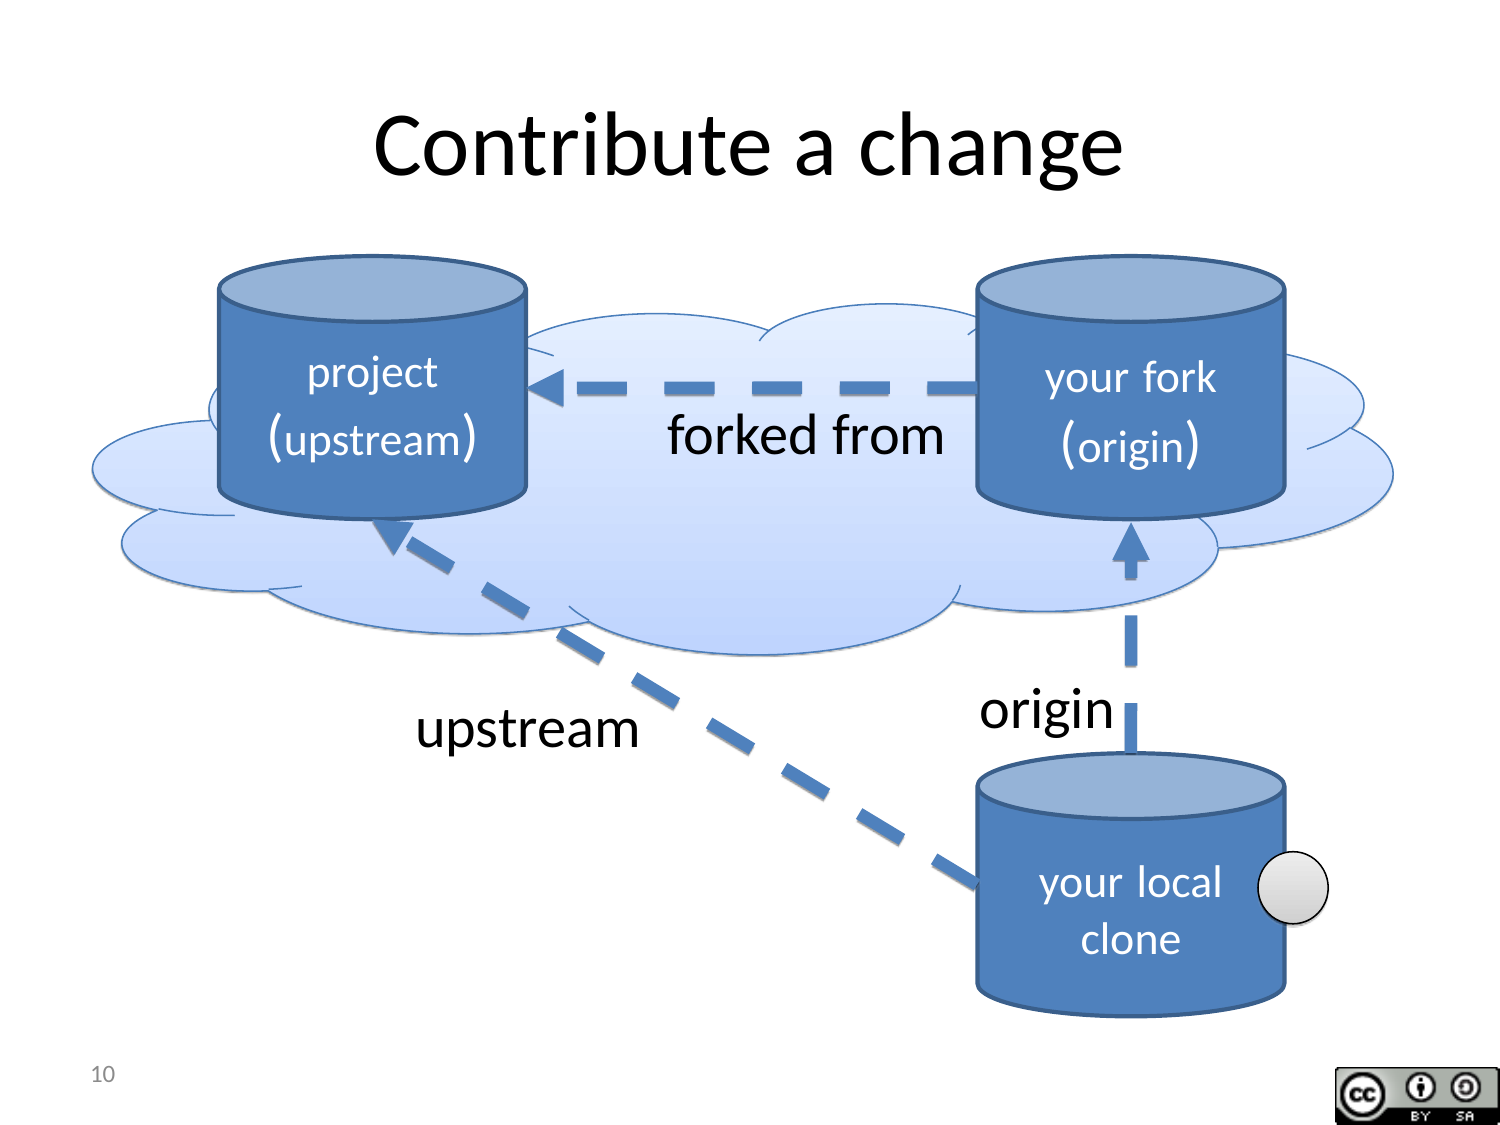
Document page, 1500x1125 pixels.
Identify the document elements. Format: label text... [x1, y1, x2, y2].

picture [1335, 1067, 1500, 1125]
text_box forked from [604, 388, 1010, 474]
text_box upstream [371, 681, 685, 767]
text_box your local clone [977, 788, 1285, 1017]
title Contribute a change [75, 45, 1425, 233]
text_box your fork (origin) [977, 291, 1285, 520]
text_box [1257, 851, 1329, 924]
slide_number <number> [75, 1042, 425, 1103]
text_box origin [890, 663, 1204, 749]
text_box project (upstream) [218, 290, 526, 520]
text_box [92, 303, 1394, 655]
